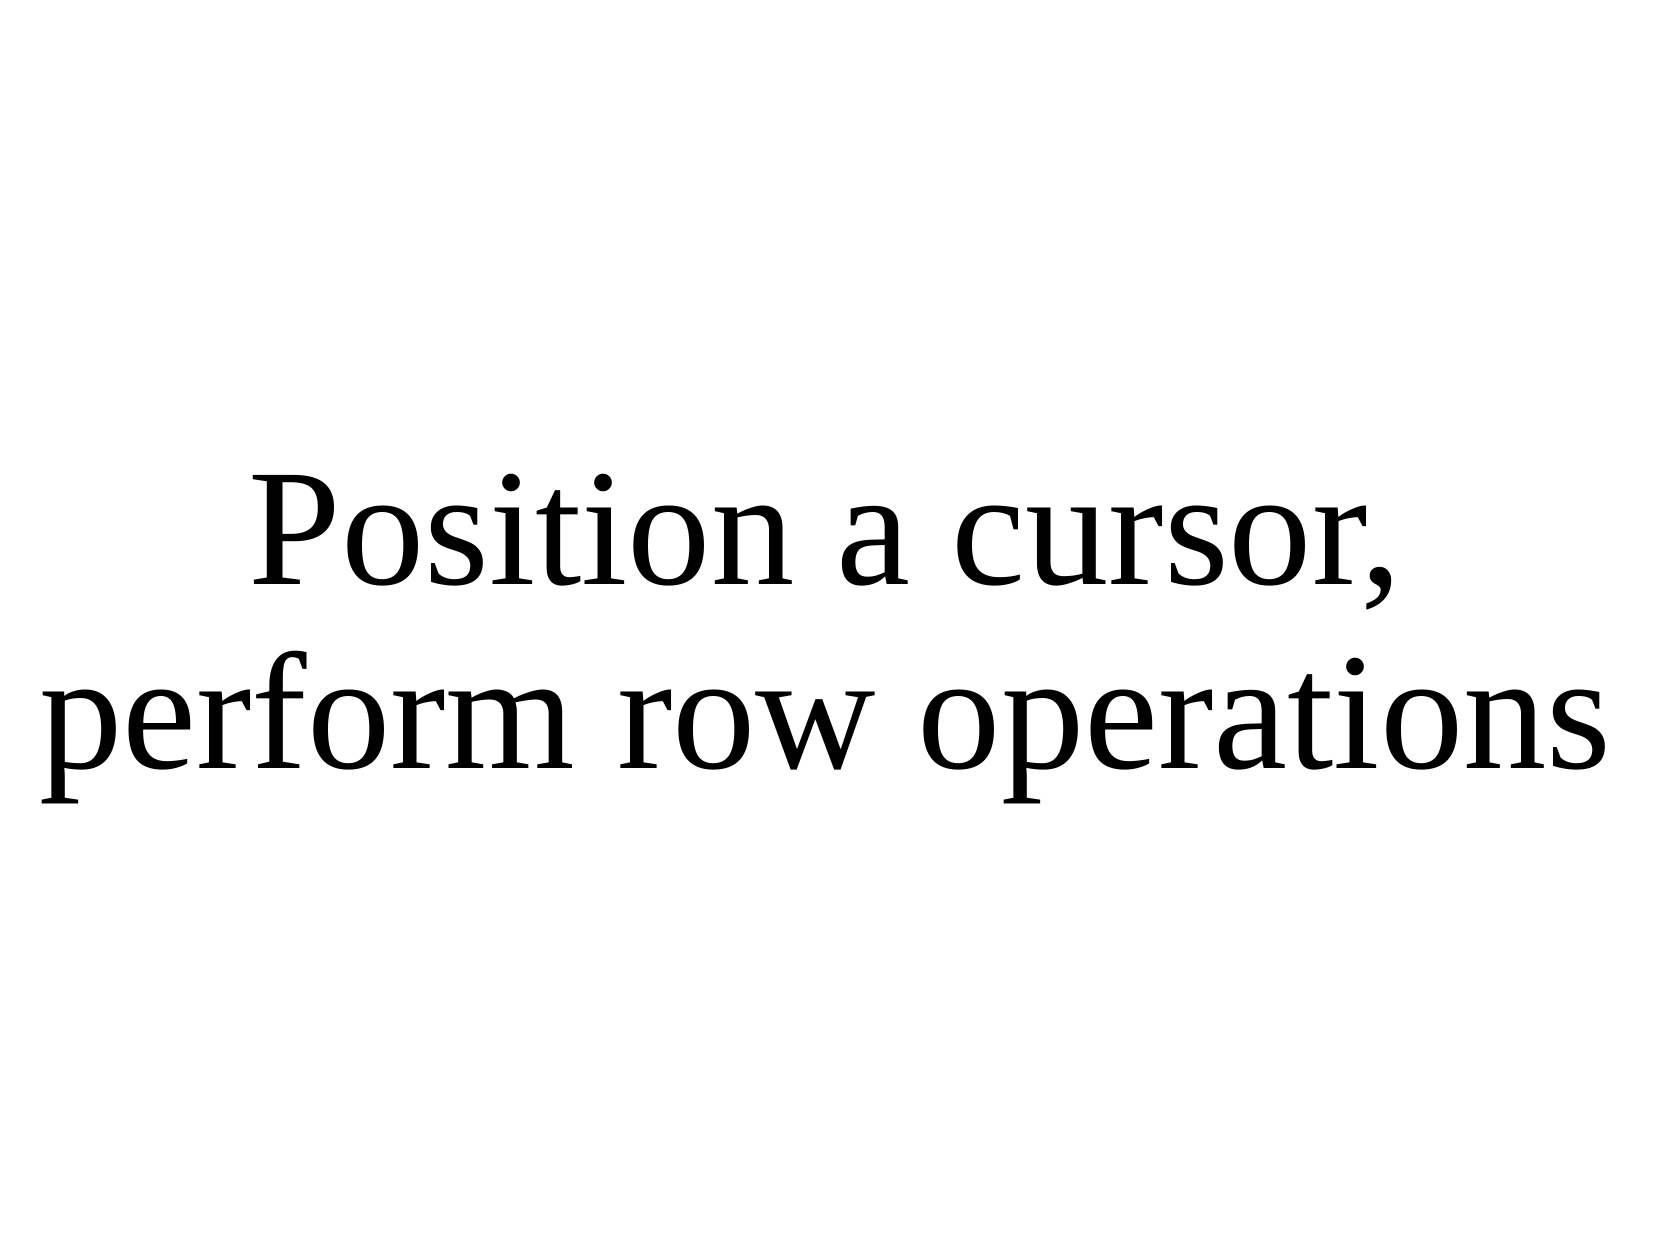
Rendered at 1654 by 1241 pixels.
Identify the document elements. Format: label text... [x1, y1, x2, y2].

title Position a cursor, perform row operations [0, 435, 1654, 805]
